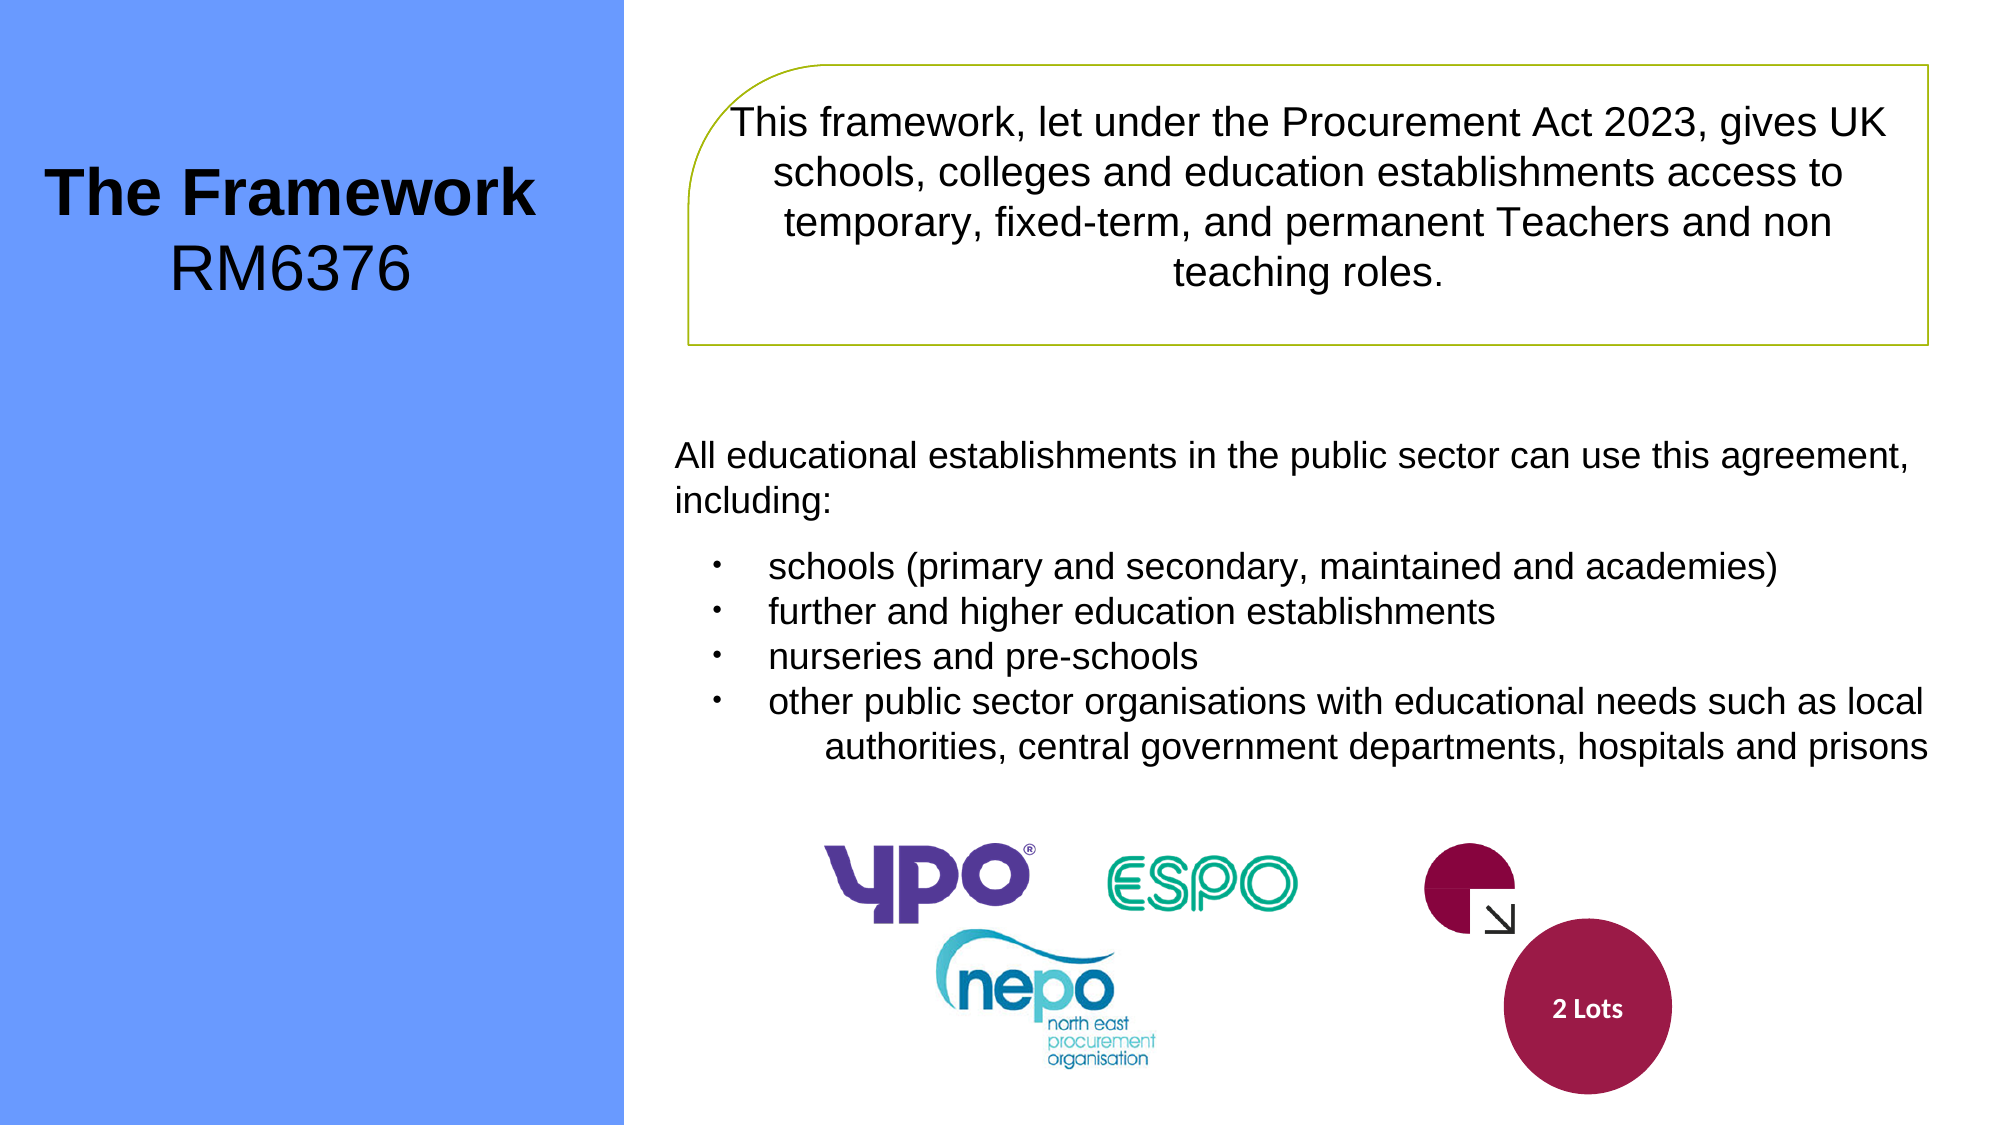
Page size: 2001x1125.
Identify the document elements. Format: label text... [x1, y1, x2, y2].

text_box 2 Lots [1503, 918, 1673, 1095]
picture [1424, 843, 1515, 934]
title All educational establishments in the public sector can use this agreement, including: schools (primary and secondary, maintained and academies) further and higher education establishments nurseries and pre-schools other public sector organisations with educational needs such as local authorities, central government departments, hospitals and prisons [674, 430, 1978, 788]
title RM6376 [169, 226, 476, 344]
title This framework, let under the Procurement Act 2023, gives UK schools, colleges and education establishments access to temporary, fixed-term, and permanent Teachers and non teaching roles. [713, 94, 1904, 403]
picture [824, 843, 1320, 1070]
title The Framework [44, 148, 546, 400]
